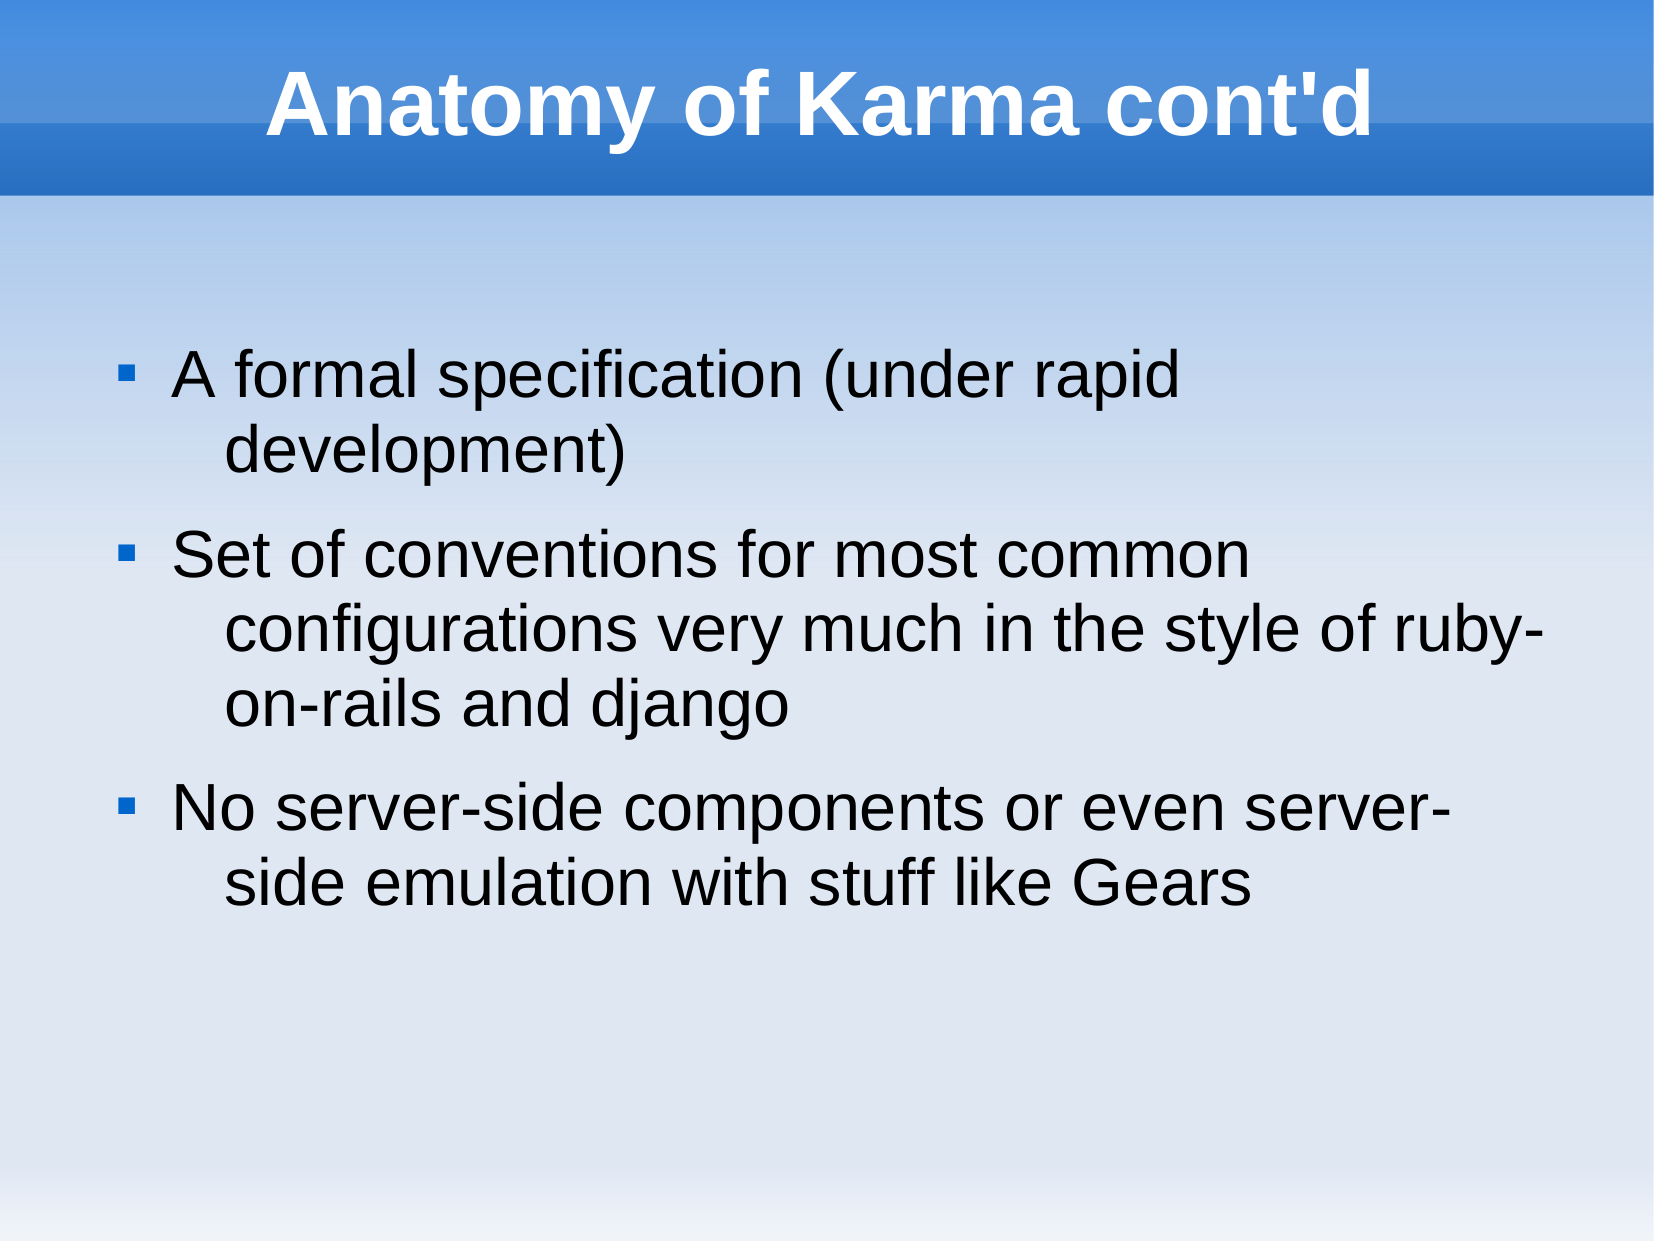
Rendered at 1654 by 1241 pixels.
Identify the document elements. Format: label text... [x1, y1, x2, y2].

picture [0, 0, 1654, 1241]
title Anatomy of Karma cont'd [76, 0, 1565, 208]
list A formal specification (under rapid development) Set of conventions for most common configurations very much in the style of ruby-on-rails and django No server-side components or even server-side emulation with stuff like Gears [82, 337, 1571, 1241]
